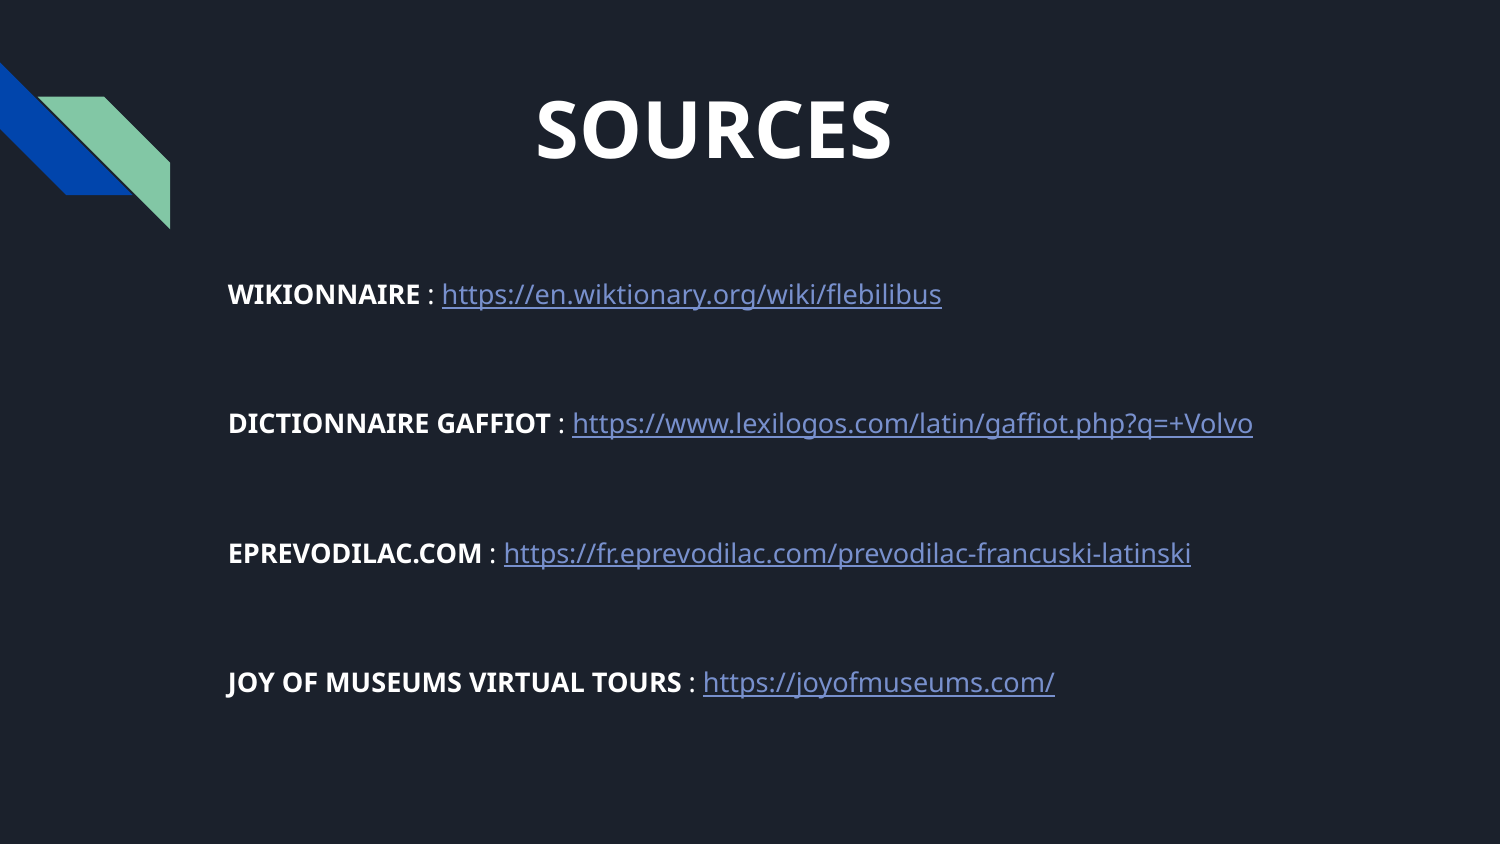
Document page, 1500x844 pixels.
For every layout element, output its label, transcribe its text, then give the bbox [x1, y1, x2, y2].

title SOURCES [212, 64, 1368, 215]
list WIKIONNAIRE : https://en.wiktionary.org/wiki/flebilibus DICTIONNAIRE GAFFIOT : https://www.lexilogos.com/latin/gaffiot.php?q=+Volvo EPREVODILAC.COM : https://fr.eprevodilac.com/prevodilac-francuski-latinski JOY OF MUSEUMS VIRTUAL TOURS : https://joyofmuseums.com/ [212, 257, 1368, 735]
